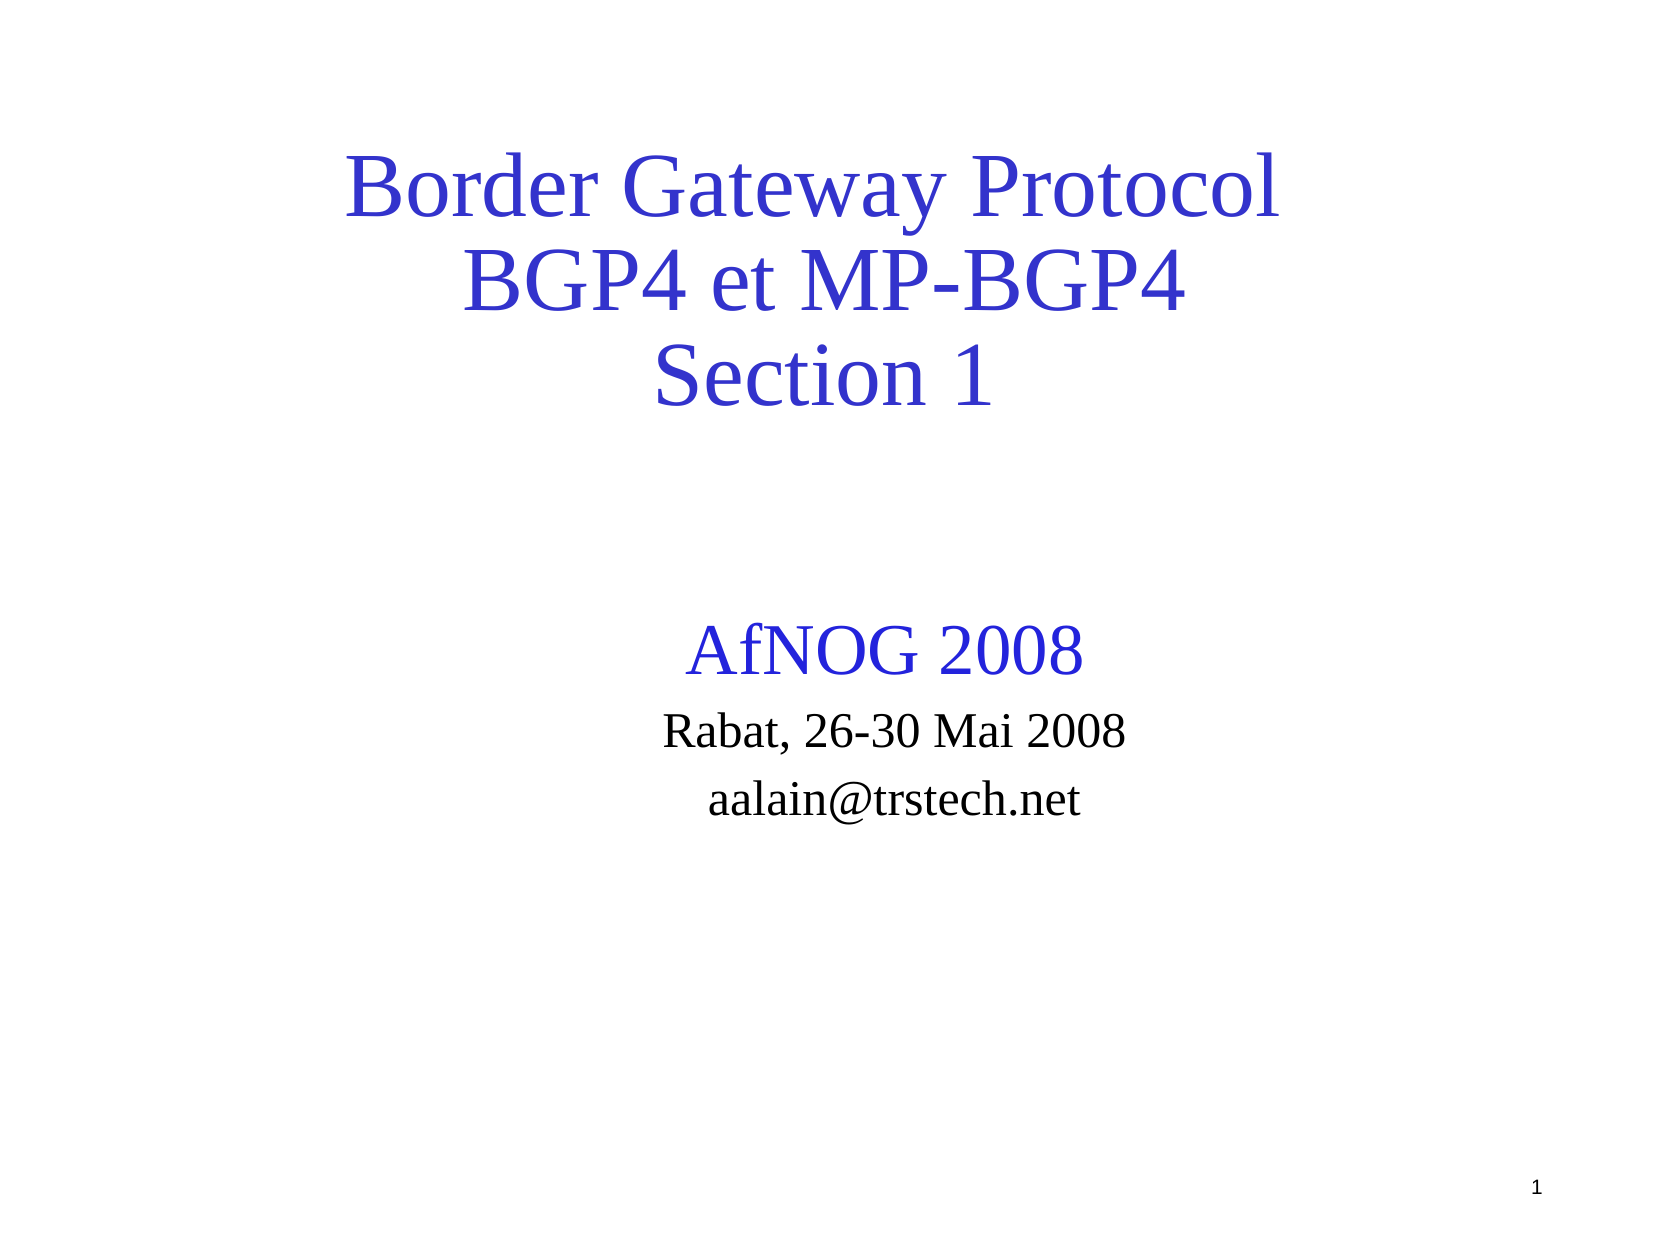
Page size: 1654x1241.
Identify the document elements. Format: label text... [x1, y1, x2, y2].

text_box AfNOG 2008 Rabat, 26-30 Mai 2008 aalain@trstech.net [364, 606, 1425, 849]
title Border Gateway Protocol BGP4 et MP-BGP4 Section 1 [37, 121, 1613, 444]
